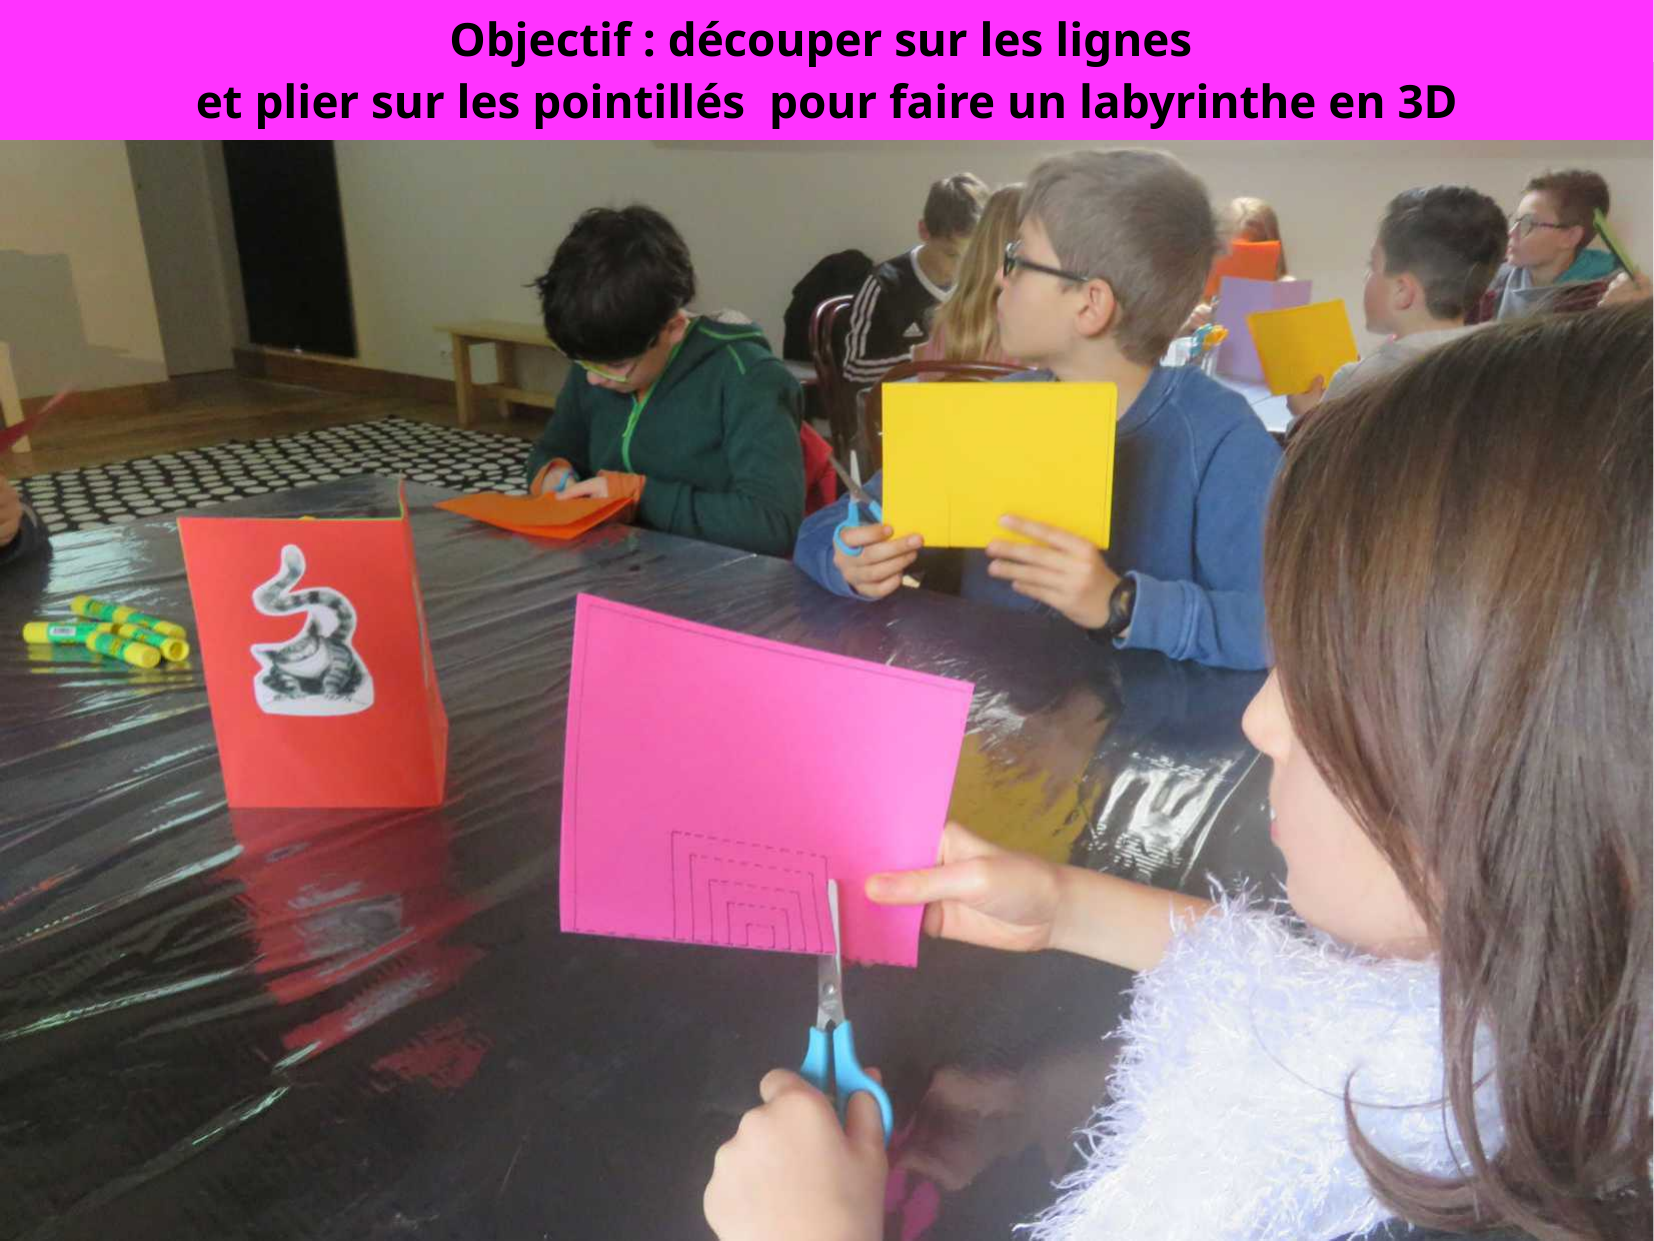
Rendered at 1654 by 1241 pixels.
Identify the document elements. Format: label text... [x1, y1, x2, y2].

text_box Objectif : découper sur les lignes et plier sur les pointillés pour faire un labyrinthe en 3D [0, 0, 1654, 130]
picture [0, 140, 1654, 1241]
